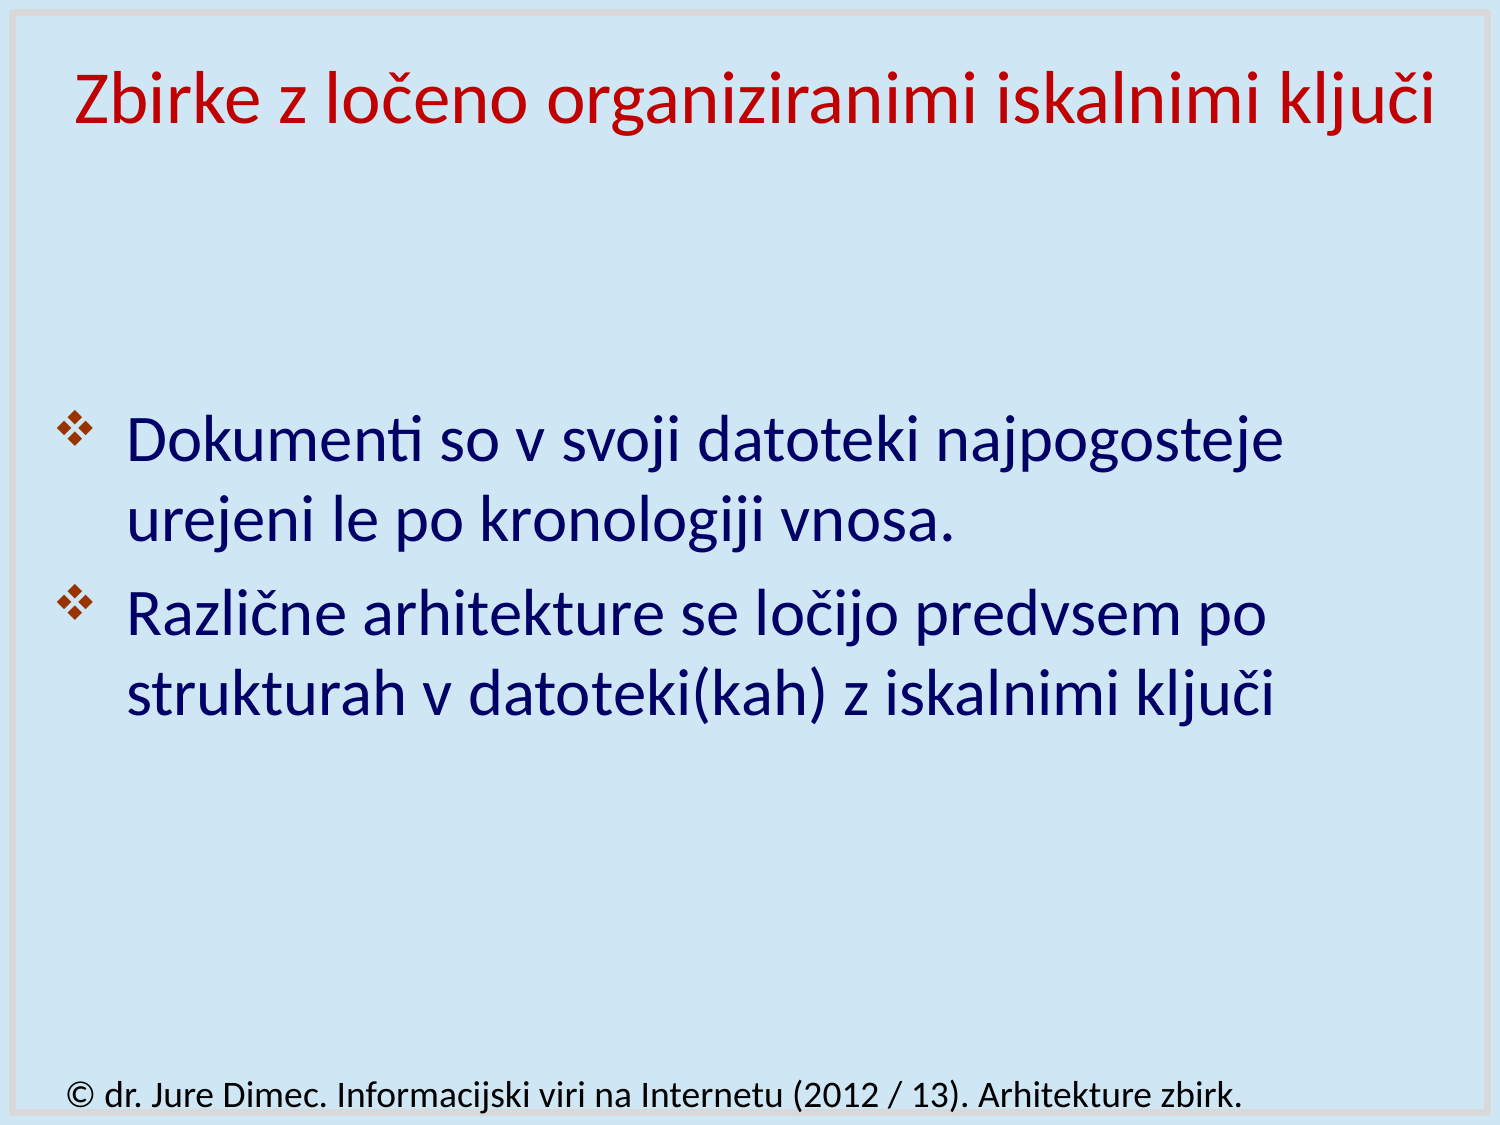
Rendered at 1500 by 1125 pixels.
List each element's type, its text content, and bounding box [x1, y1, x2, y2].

list Dokumenti so v svoji datoteki najpogosteje urejeni le po kronologiji vnosa. Različne arhitekture se ločijo predvsem po strukturah v datoteki(kah) z iskalnimi ključi [37, 387, 1475, 1050]
title Zbirke z ločeno organiziranimi iskalnimi ključi [37, 37, 1475, 150]
footer © dr. Jure Dimec. Informacijski viri na Internetu (2012 / 13). Arhitekture zbirk. [50, 1062, 1300, 1103]
